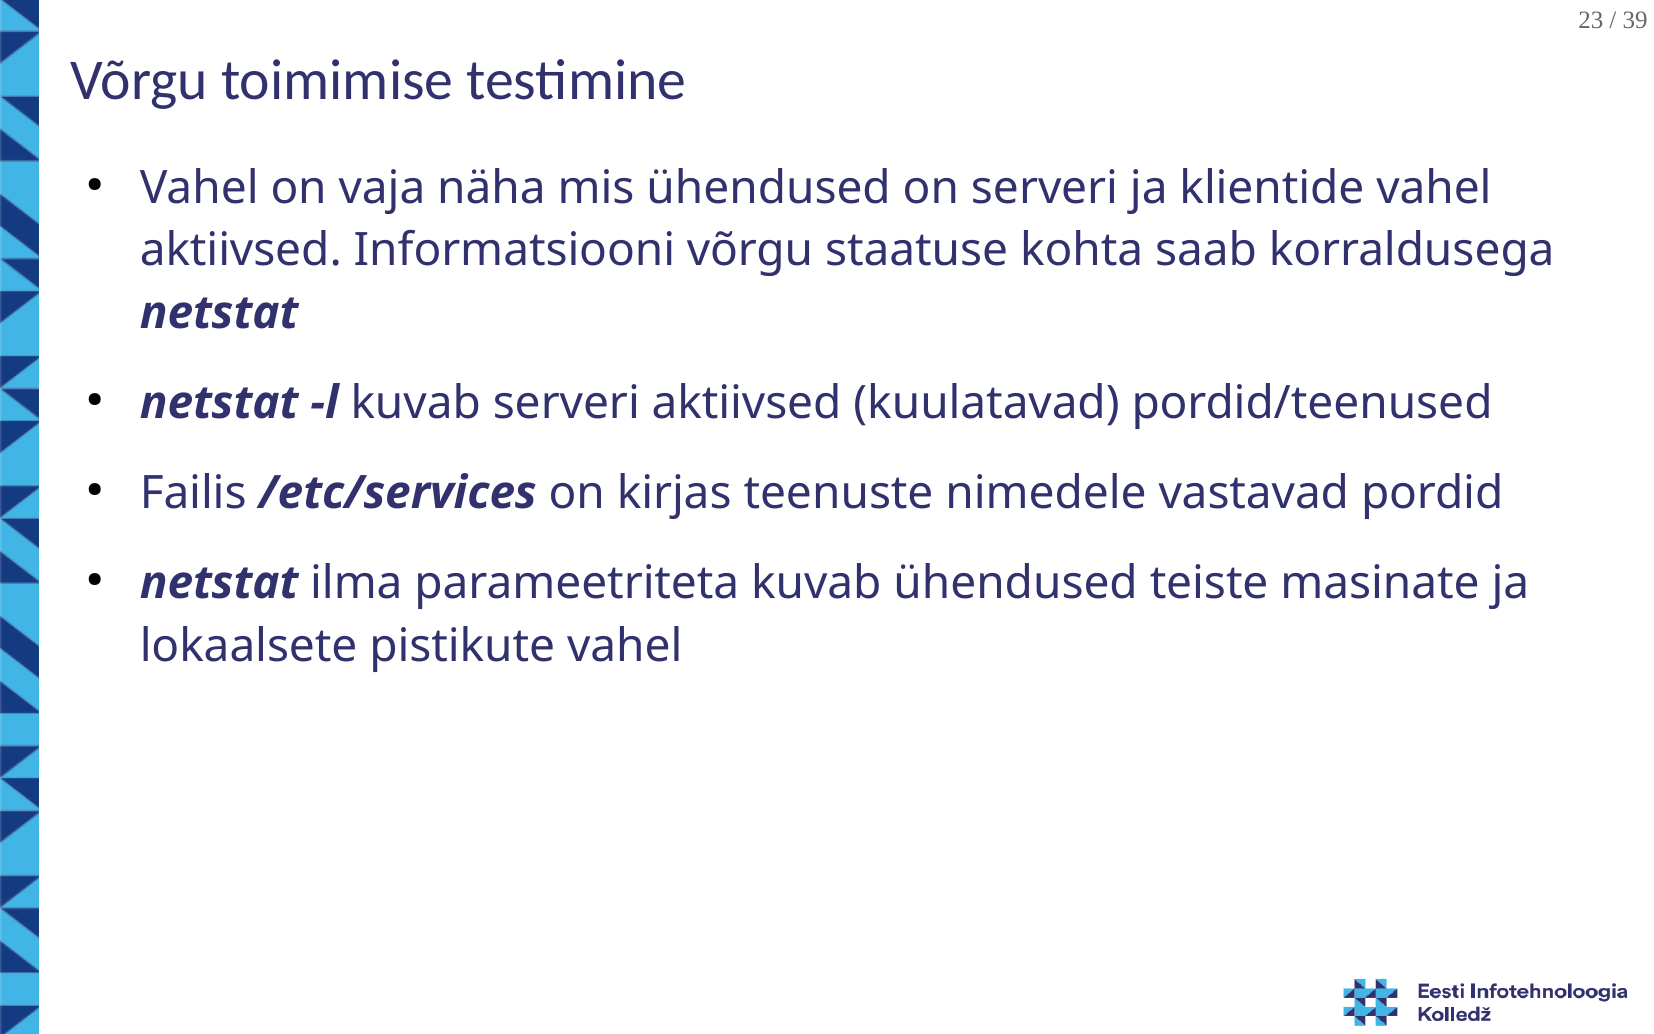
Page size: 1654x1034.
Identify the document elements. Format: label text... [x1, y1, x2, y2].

list Vahel on vaja näha mis ühendused on serveri ja klientide vahel aktiivsed. Informatsiooni võrgu staatuse kohta saab korraldusega netstat netstat -l kuvab serveri aktiivsed (kuulatavad) pordid/teenused Failis /etc/services on kirjas teenuste nimedele vastavad pordid netstat ilma parameetriteta kuvab ühendused teiste masinate ja lokaalsete pistikute vahel [68, 153, 1630, 957]
title Võrgu toimimise testimine [70, 41, 1630, 130]
